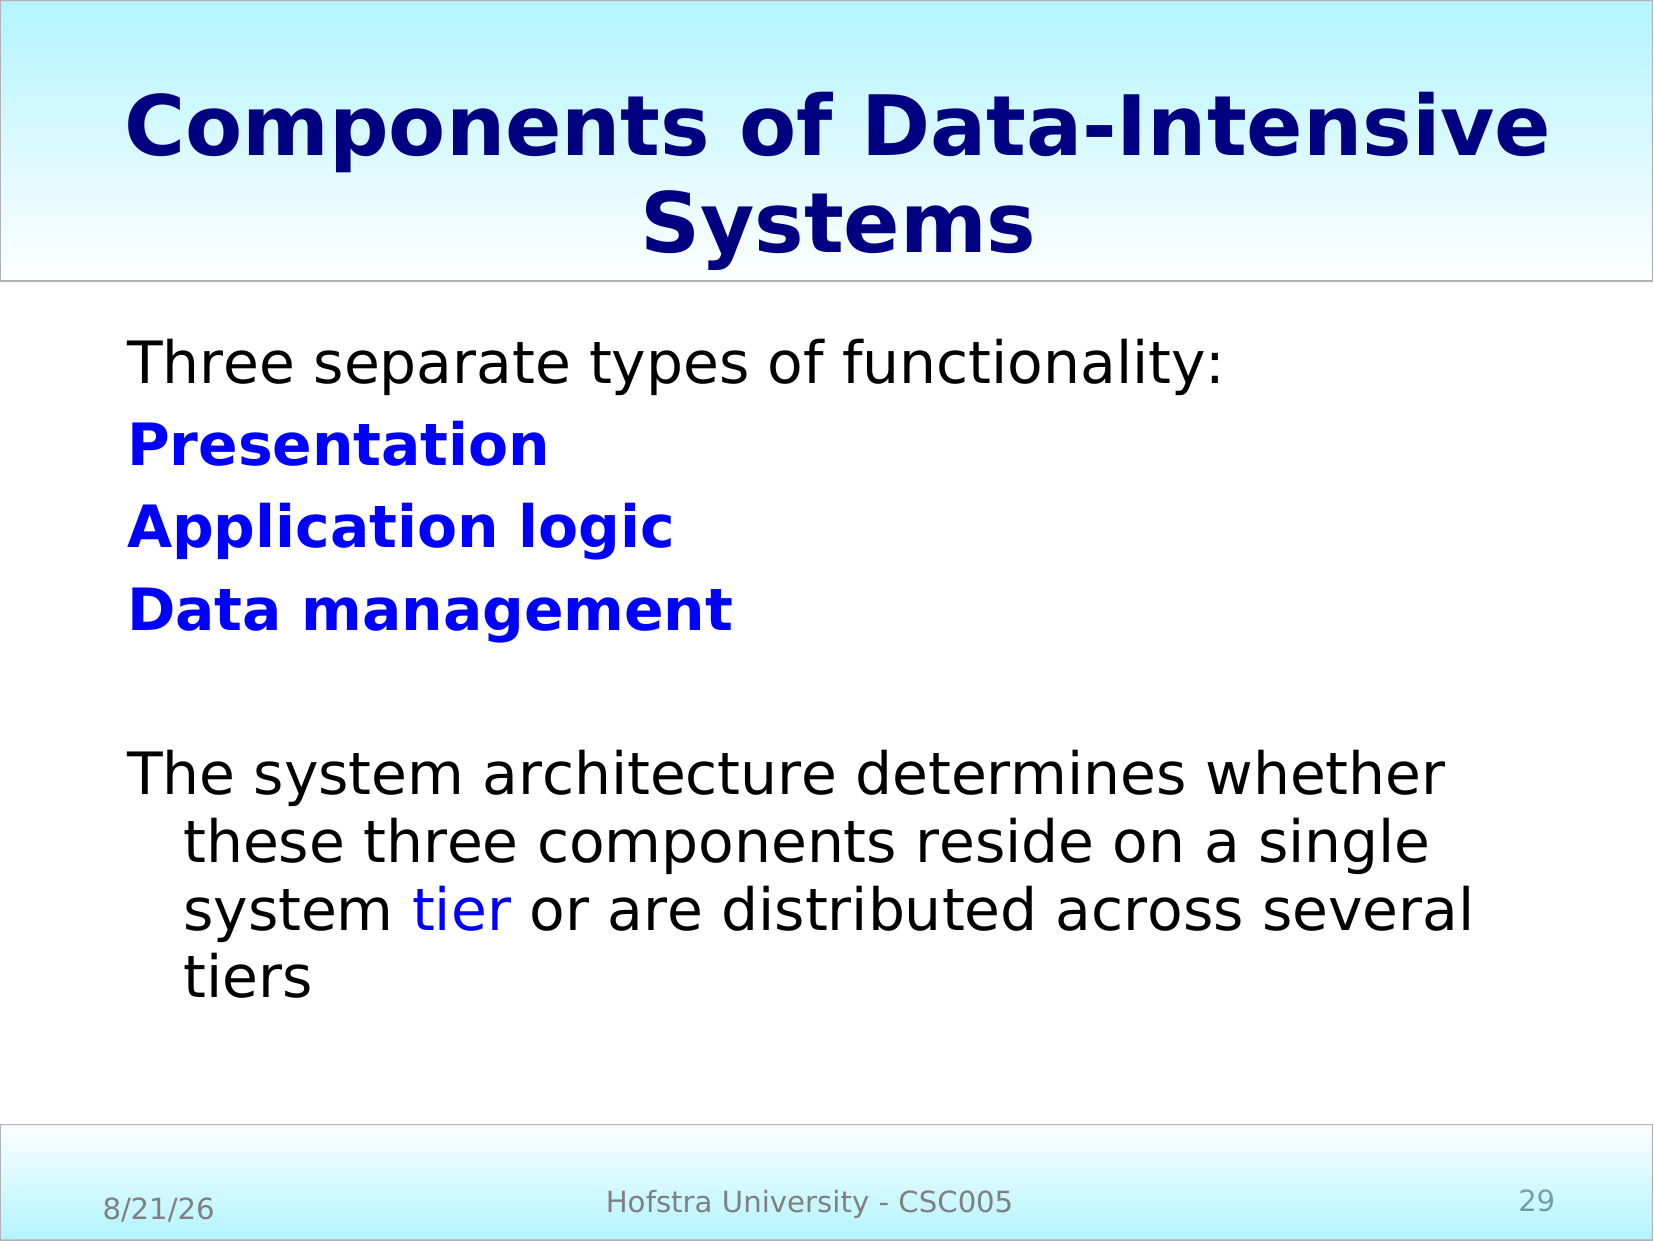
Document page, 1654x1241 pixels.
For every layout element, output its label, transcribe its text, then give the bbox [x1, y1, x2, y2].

list Three separate types of functionality: Presentation Application logic Data management The system architecture determines whether these three components reside on a single system tier or are distributed across several tiers [112, 322, 1557, 1178]
title Components of Data-Intensive Systems [87, 57, 1590, 294]
